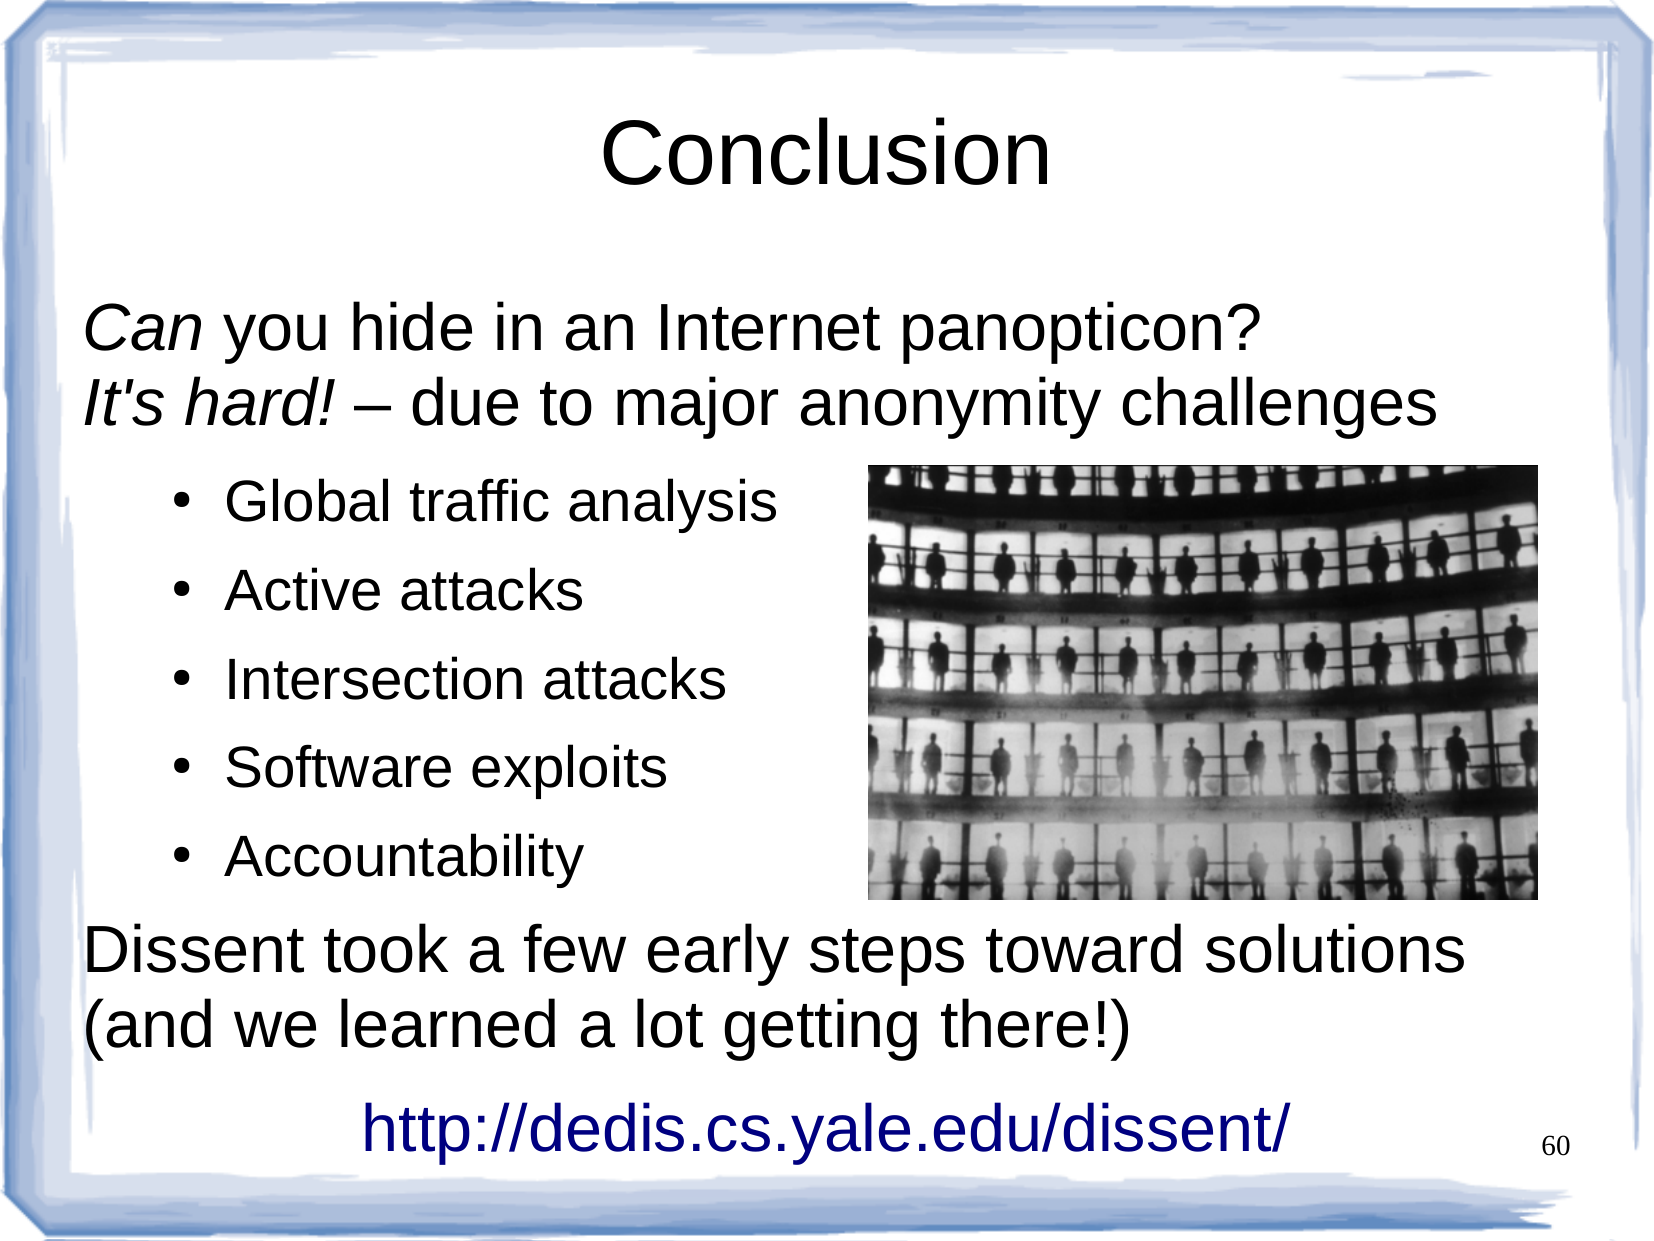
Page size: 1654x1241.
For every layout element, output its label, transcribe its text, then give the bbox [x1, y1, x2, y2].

title Conclusion [82, 49, 1571, 257]
picture [0, 0, 1654, 1241]
list Can you hide in an Internet panopticon? It's hard! – due to major anonymity challenges Global traffic analysis Active attacks Intersection attacks Software exploits Accountability Dissent took a few early steps toward solutions (and we learned a lot getting there!) http://dedis.cs.yale.edu/dissent/ [82, 290, 1571, 1166]
